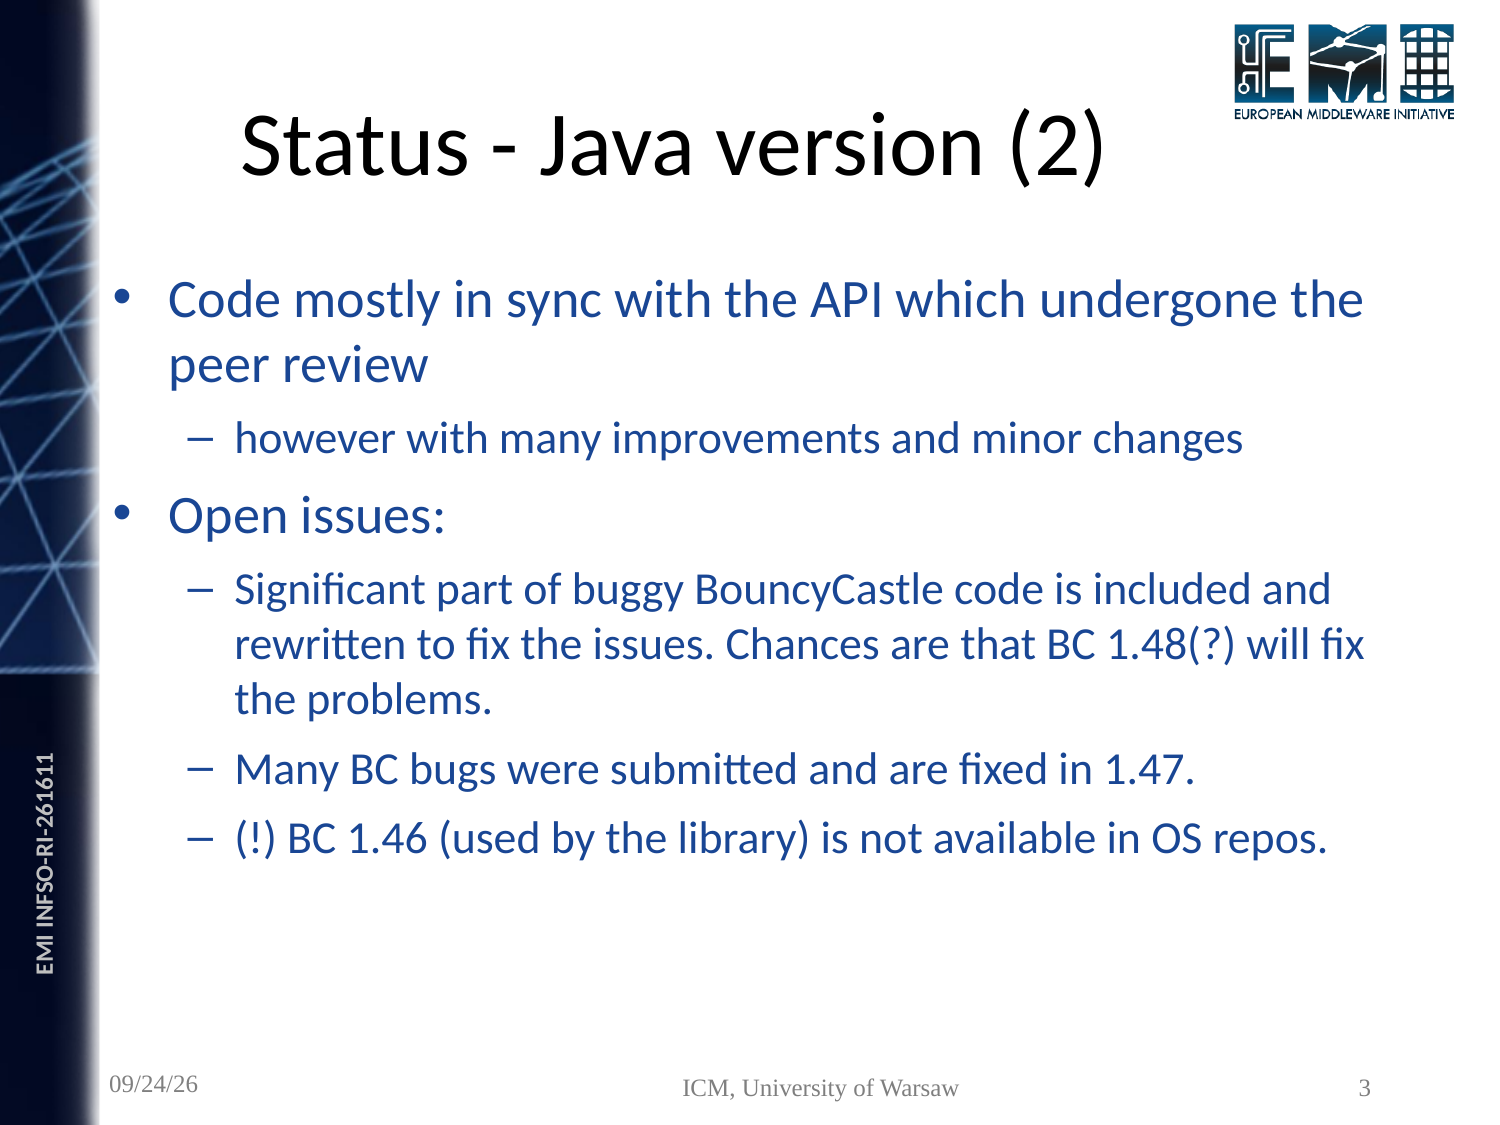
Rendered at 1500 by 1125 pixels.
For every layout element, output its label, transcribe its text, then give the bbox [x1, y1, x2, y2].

title Status - Java version (2) [112, 52, 1238, 226]
picture [1185, 8, 1500, 140]
picture [0, 0, 111, 1125]
list Code mostly in sync with the API which undergone the peer review however with many improvements and minor changes Open issues: Significant part of buggy BouncyCastle code is included and rewritten to fix the issues. Chances are that BC 1.48(?) will fix the problems. Many BC bugs were submitted and are fixed in 1.47. (!) BC 1.46 (used by the library) is not available in OS repos. [112, 263, 1425, 1028]
